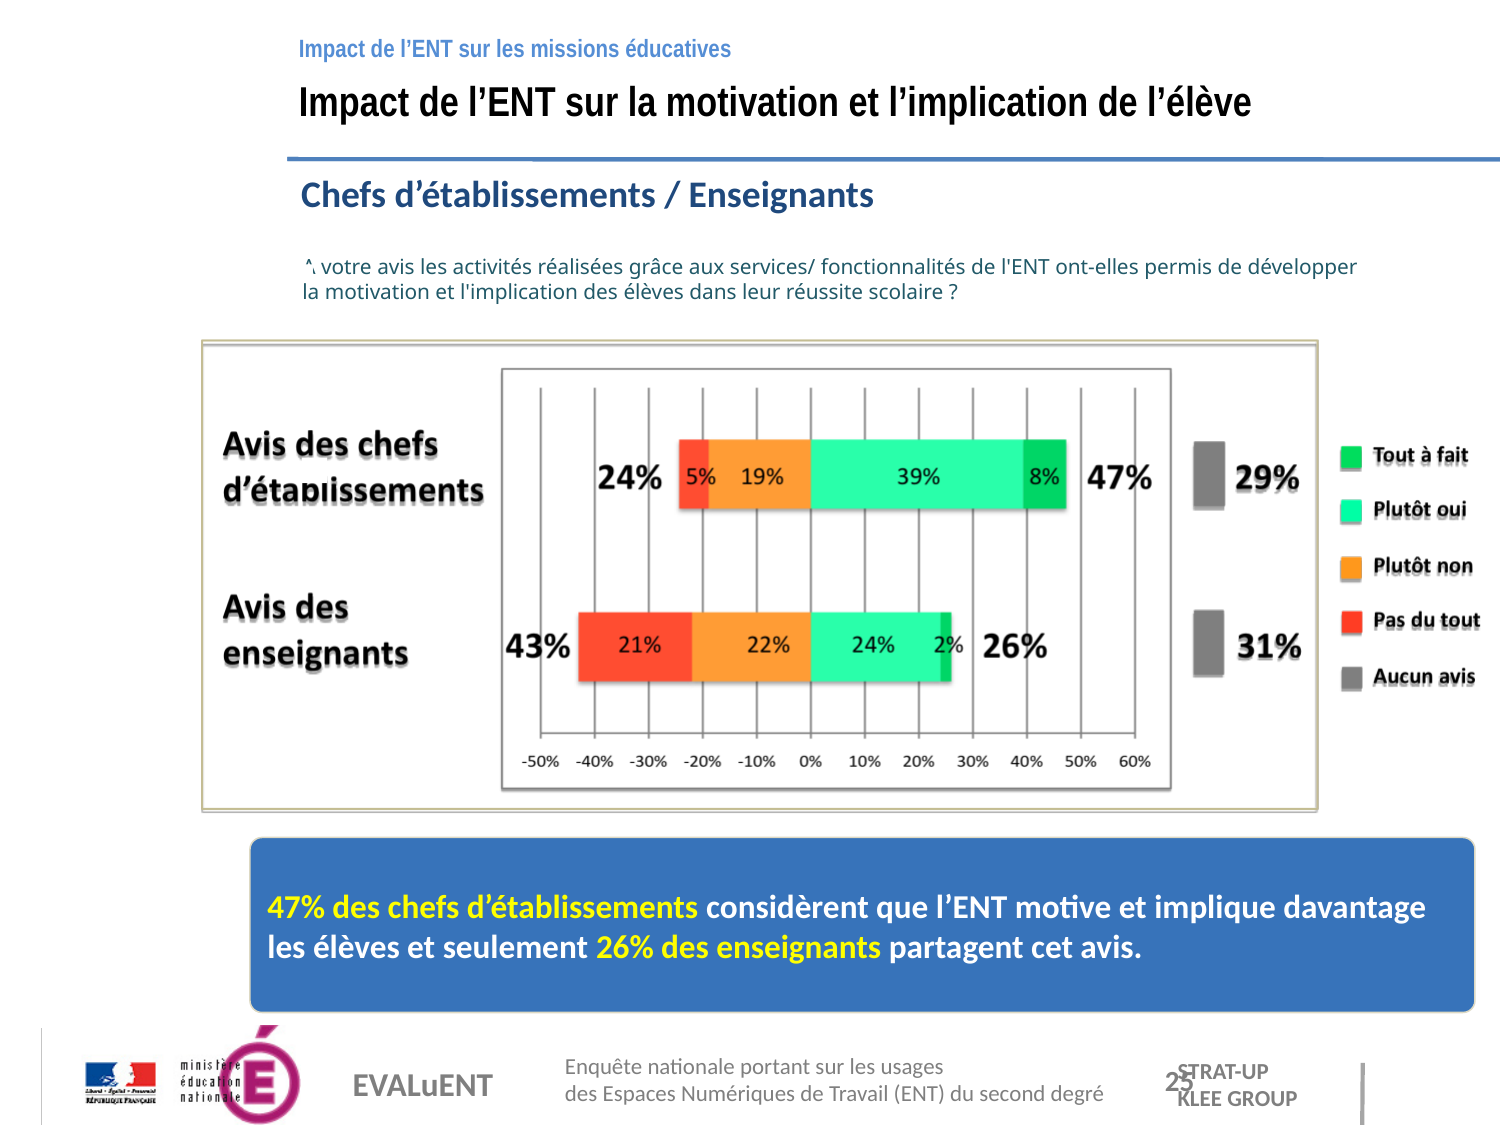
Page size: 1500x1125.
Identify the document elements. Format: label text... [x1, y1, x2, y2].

text_box Impact de l’ENT sur les missions éducatives Impact de l’ENT sur la motivation et l’implication de l’élève [284, 25, 1455, 100]
text_box A votre avis les activités réalisées grâce aux services/ fonctionnalités de l'ENT ont-elles permis de développer la motivation et l'implication des élèves dans leur réussite scolaire ? [287, 245, 1375, 312]
text_box 47% des chefs d’établissements considèrent que l’ENT motive et implique davantage les élèves et seulement 26% des enseignants partagent cet avis. [249, 837, 1475, 1013]
text_box [1074, 1050, 1426, 1110]
picture [200, 337, 1500, 811]
text_box Chefs d’établissements / Enseignants [286, 162, 896, 224]
